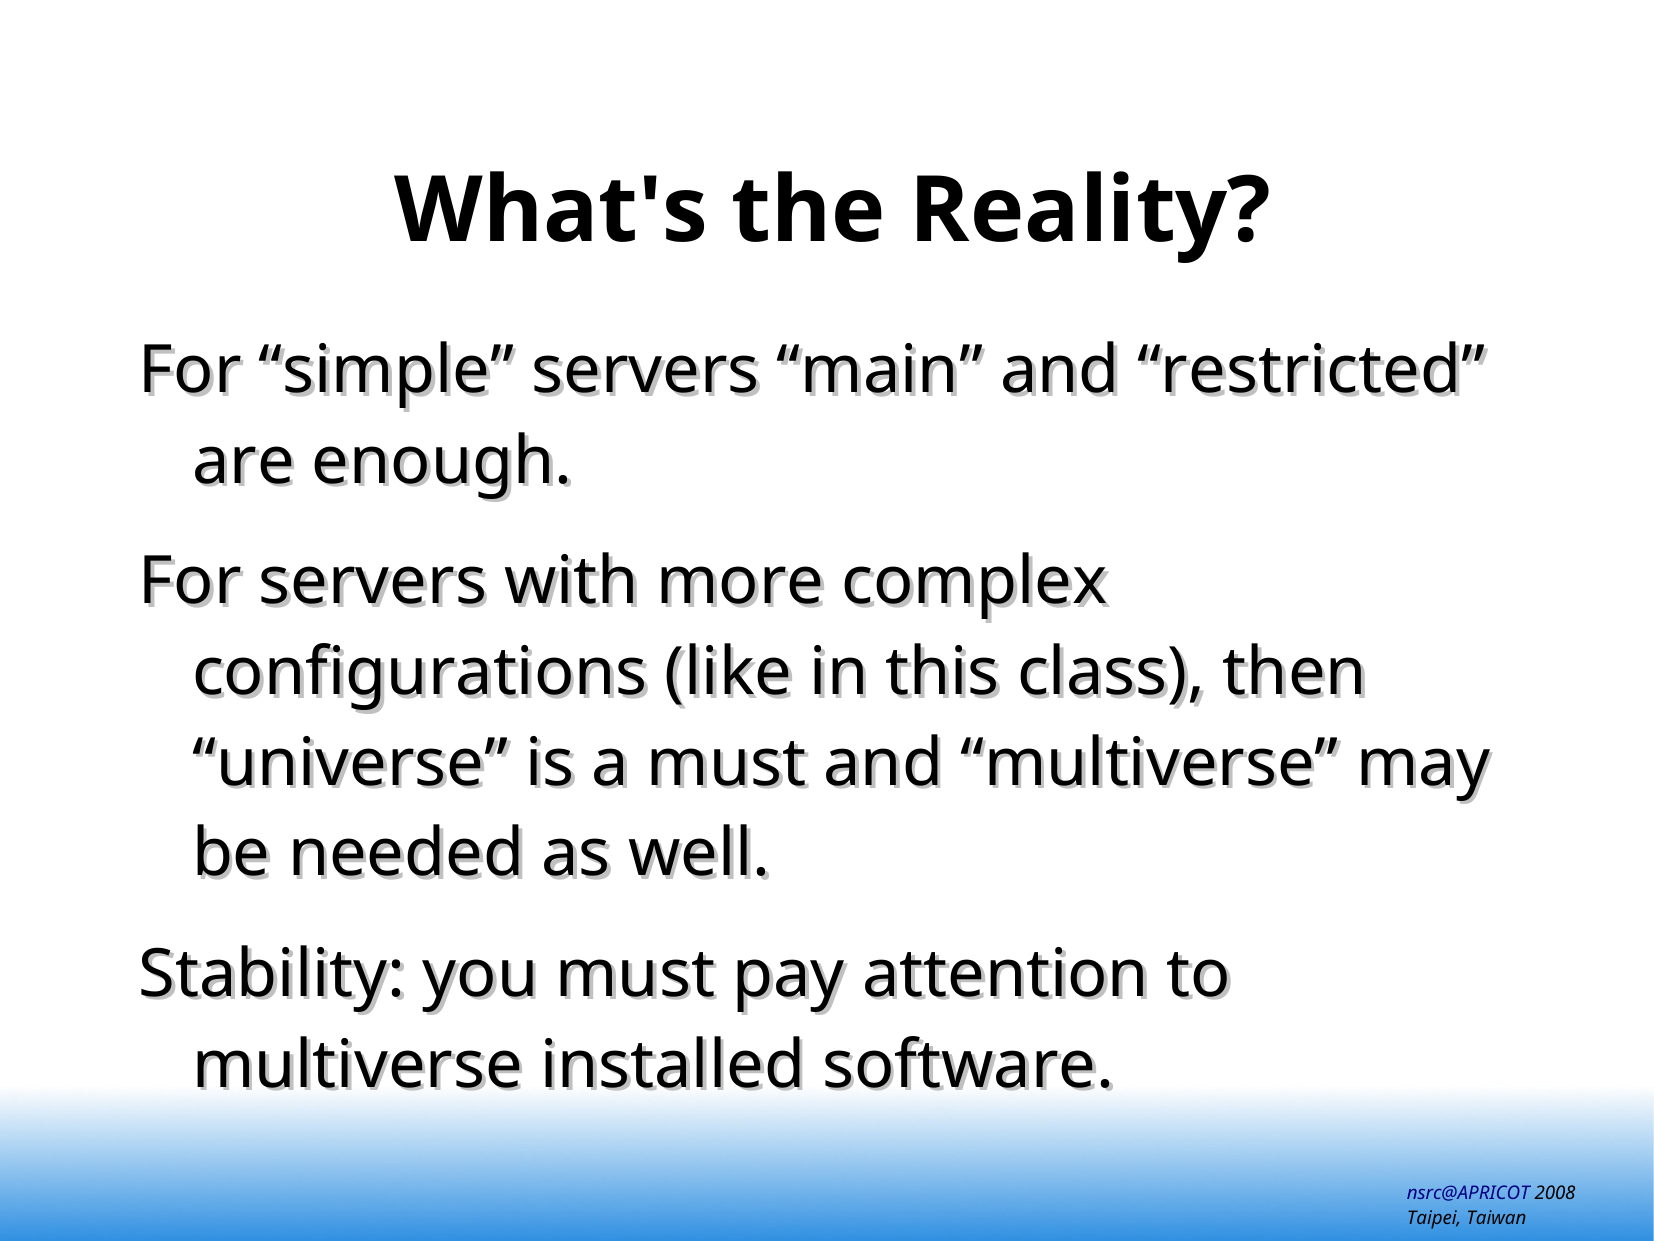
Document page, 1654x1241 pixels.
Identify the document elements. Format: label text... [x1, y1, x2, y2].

picture [0, 1083, 1654, 1241]
title What's the Reality? [109, 102, 1558, 310]
list For “simple” servers “main” and “restricted” are enough. For servers with more complex configurations (like in this class), then “universe” is a must and “multiverse” may be needed as well. Stability: you must pay attention to multiverse installed software. [121, 321, 1534, 1104]
